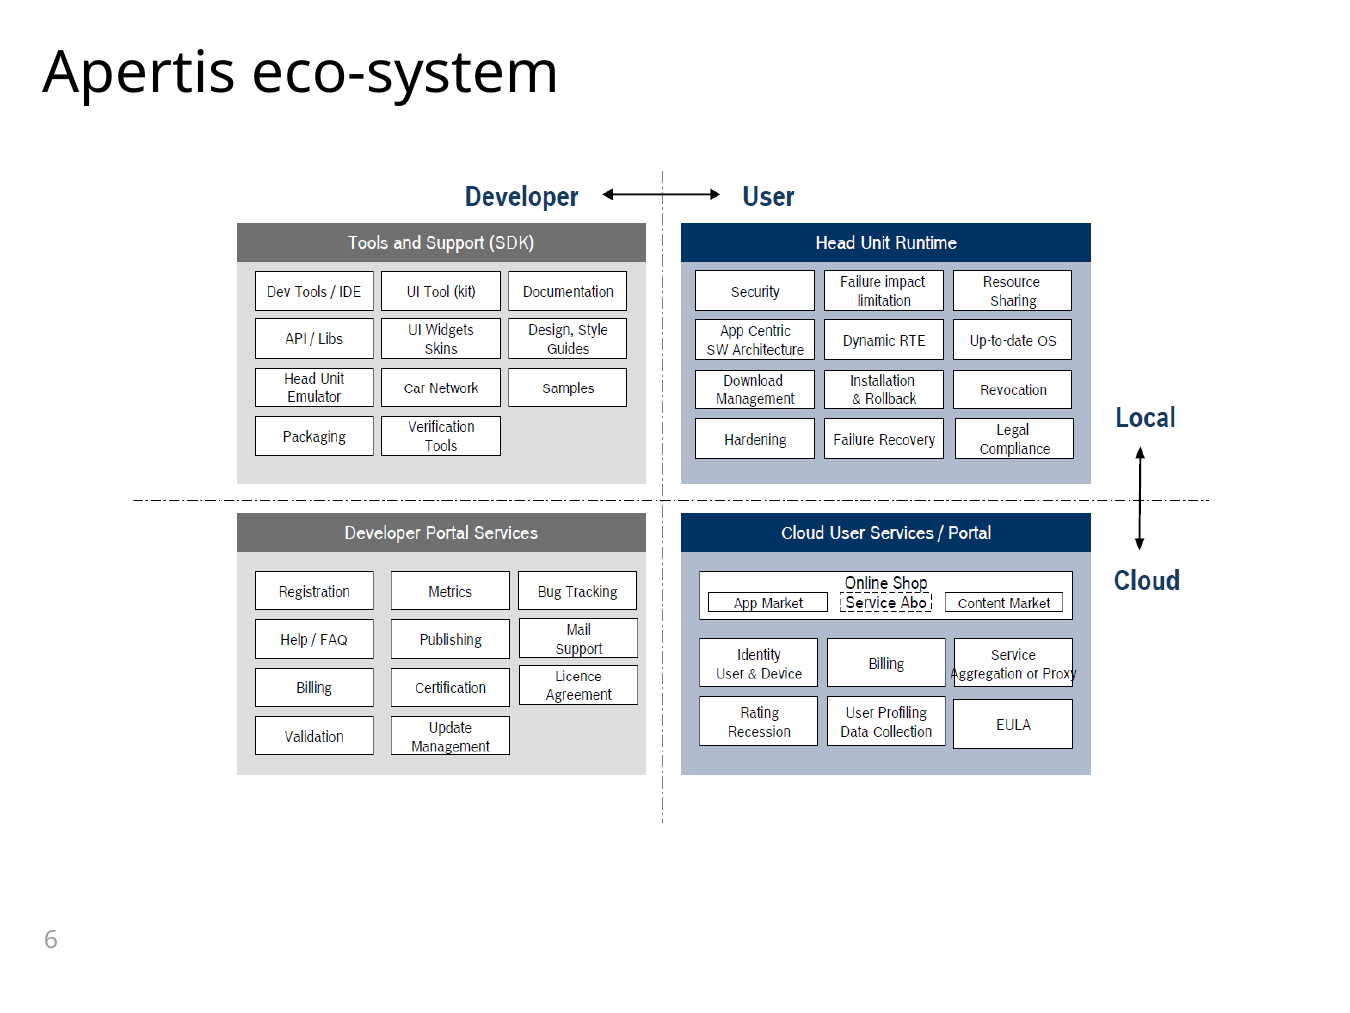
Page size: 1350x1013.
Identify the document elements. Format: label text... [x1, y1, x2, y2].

text_box 6 [43, 923, 91, 991]
picture [133, 170, 1209, 823]
text_box Apertis eco-system [42, 42, 1055, 170]
